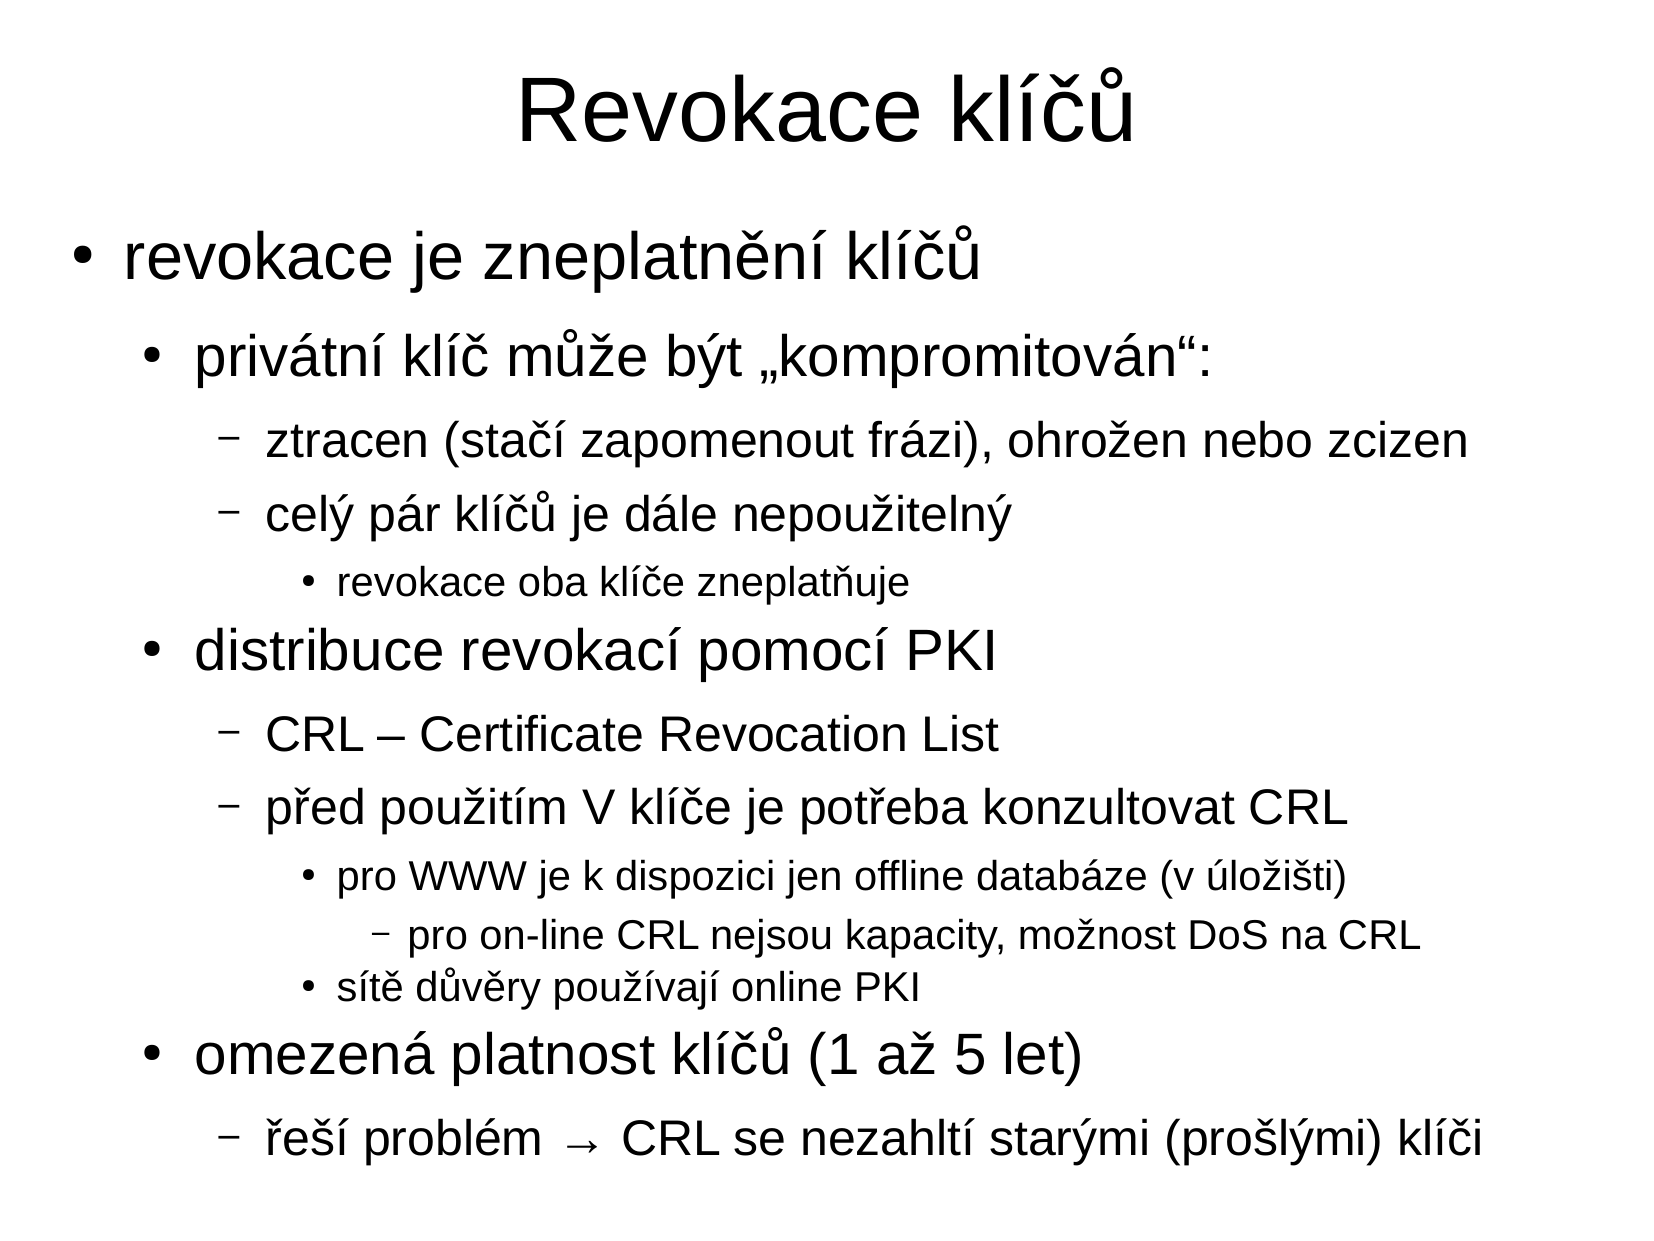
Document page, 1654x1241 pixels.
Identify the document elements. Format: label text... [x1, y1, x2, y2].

title Revokace klíčů [82, 53, 1571, 167]
list revokace je zneplatnění klíčů privátní klíč může být „kompromitován“: ztracen (stačí zapomenout frázi), ohrožen nebo zcizen celý pár klíčů je dále nepoužitelný revokace oba klíče zneplatňuje distribuce revokací pomocí PKI CRL – Certificate Revocation List před použitím V klíče je potřeba konzultovat CRL pro WWW je k dispozici jen offline databáze (v úložišti) pro on-line CRL nejsou kapacity, možnost DoS na CRL sítě důvěry používají online PKI omezená platnost klíčů (1 až 5 let) řeší problém → CRL se nezahltí starými (prošlými) klíči [53, 219, 1625, 1190]
